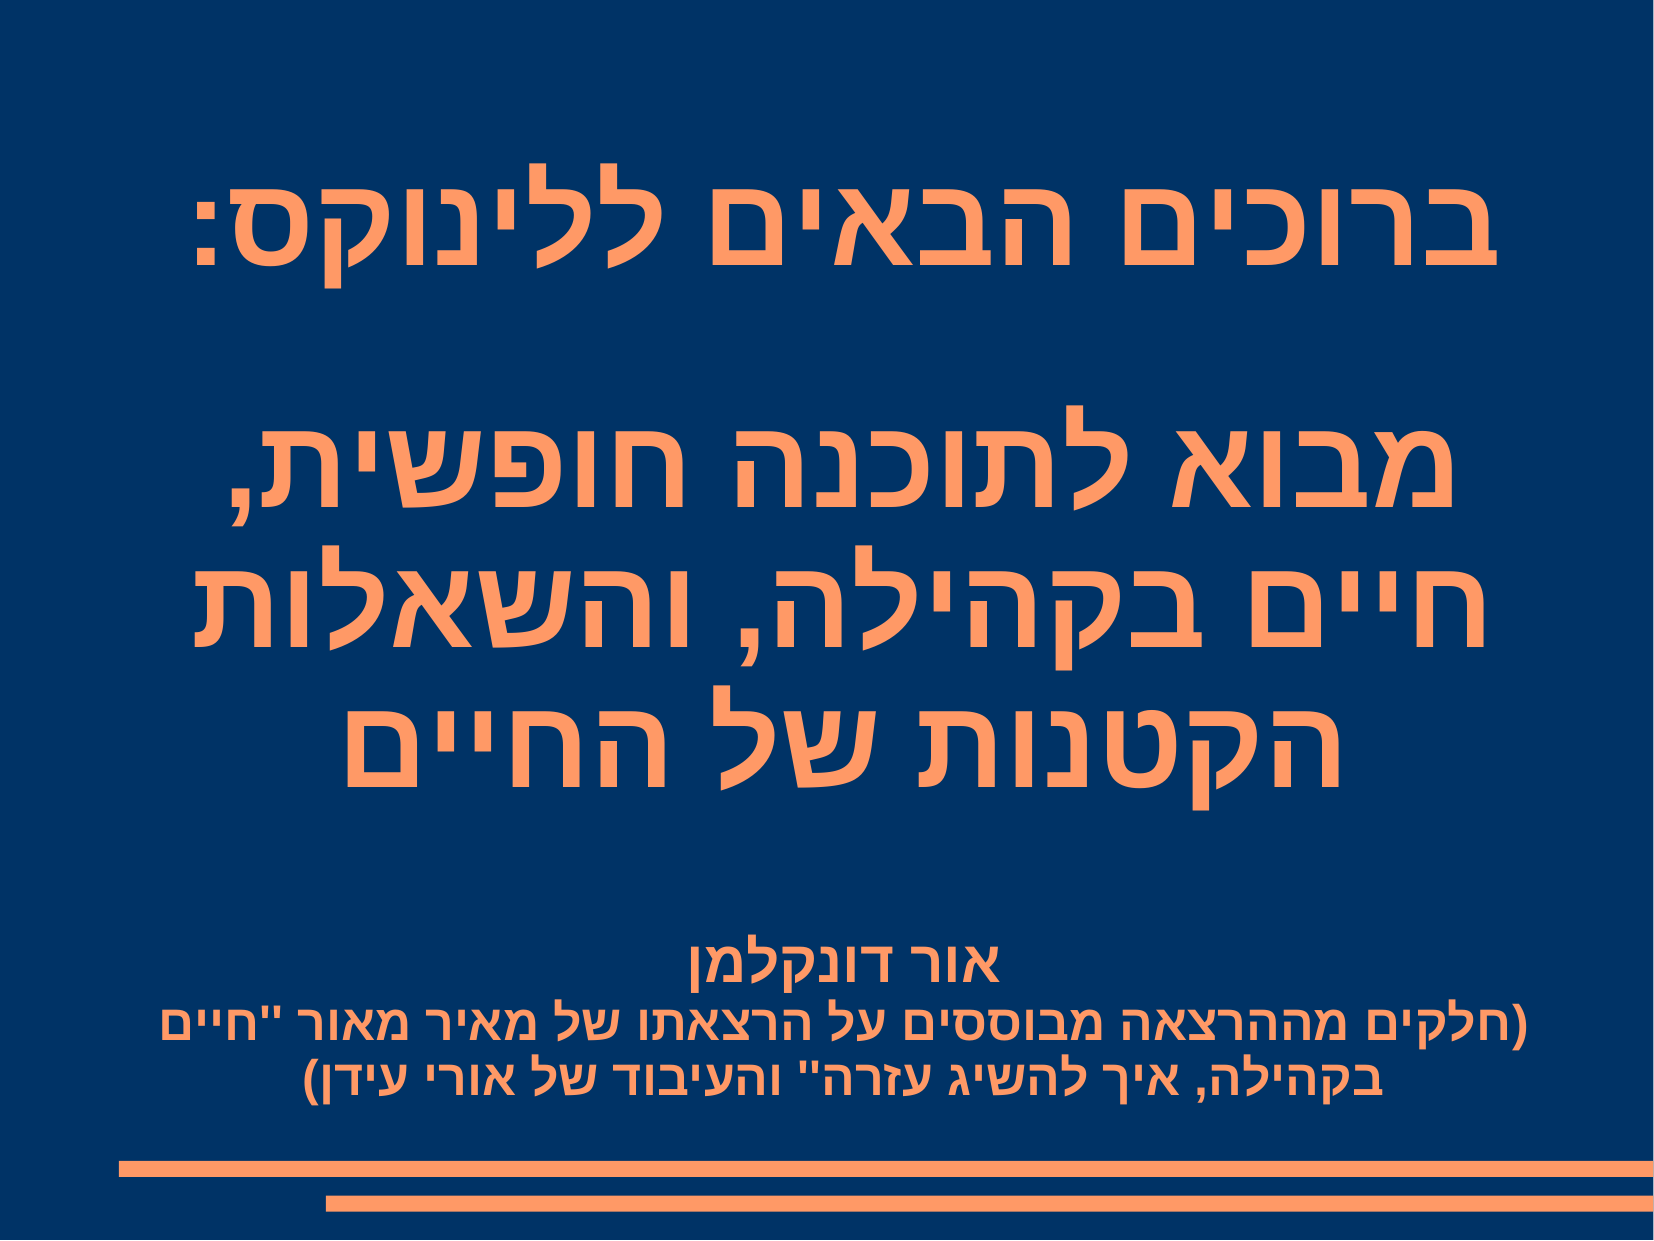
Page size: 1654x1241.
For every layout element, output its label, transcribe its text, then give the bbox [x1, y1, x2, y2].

title ברוכים הבאים ללינוקס: מבוא לתוכנה חופשית, חיים בקהילה, והשאלות הקטנות של החיים [112, 53, 1576, 911]
title אור דונקלמן (חלקים מההרצאה מבוססים על הרצאתו של מאיר מאור ''חיים בקהילה, איך להשיג עזרה'' והעיבוד של אורי עידן) [112, 911, 1576, 1125]
